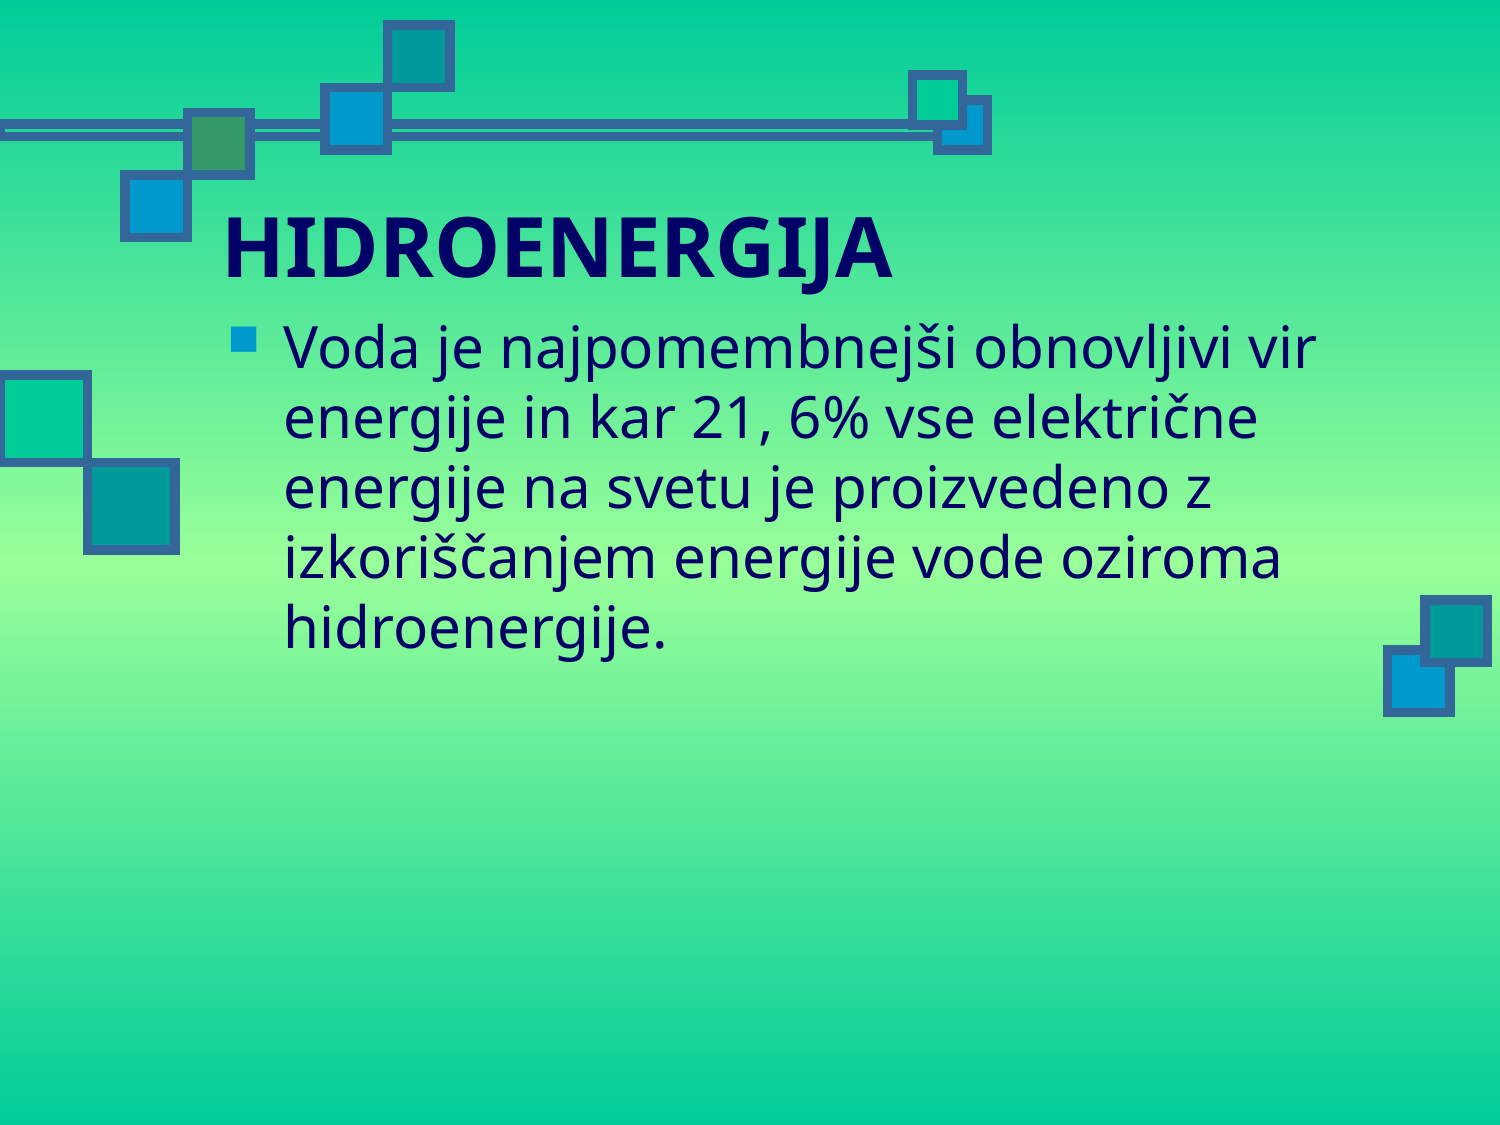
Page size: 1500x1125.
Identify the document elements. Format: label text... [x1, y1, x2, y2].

list Voda je najpomembnejši obnovljivi vir energije in kar 21, 6% vse električne energije na svetu je proizvedeno z izkoriščanjem energije vode oziroma hidroenergije. [212, 302, 1375, 1013]
title HIDROENERGIJA [206, 125, 1369, 363]
